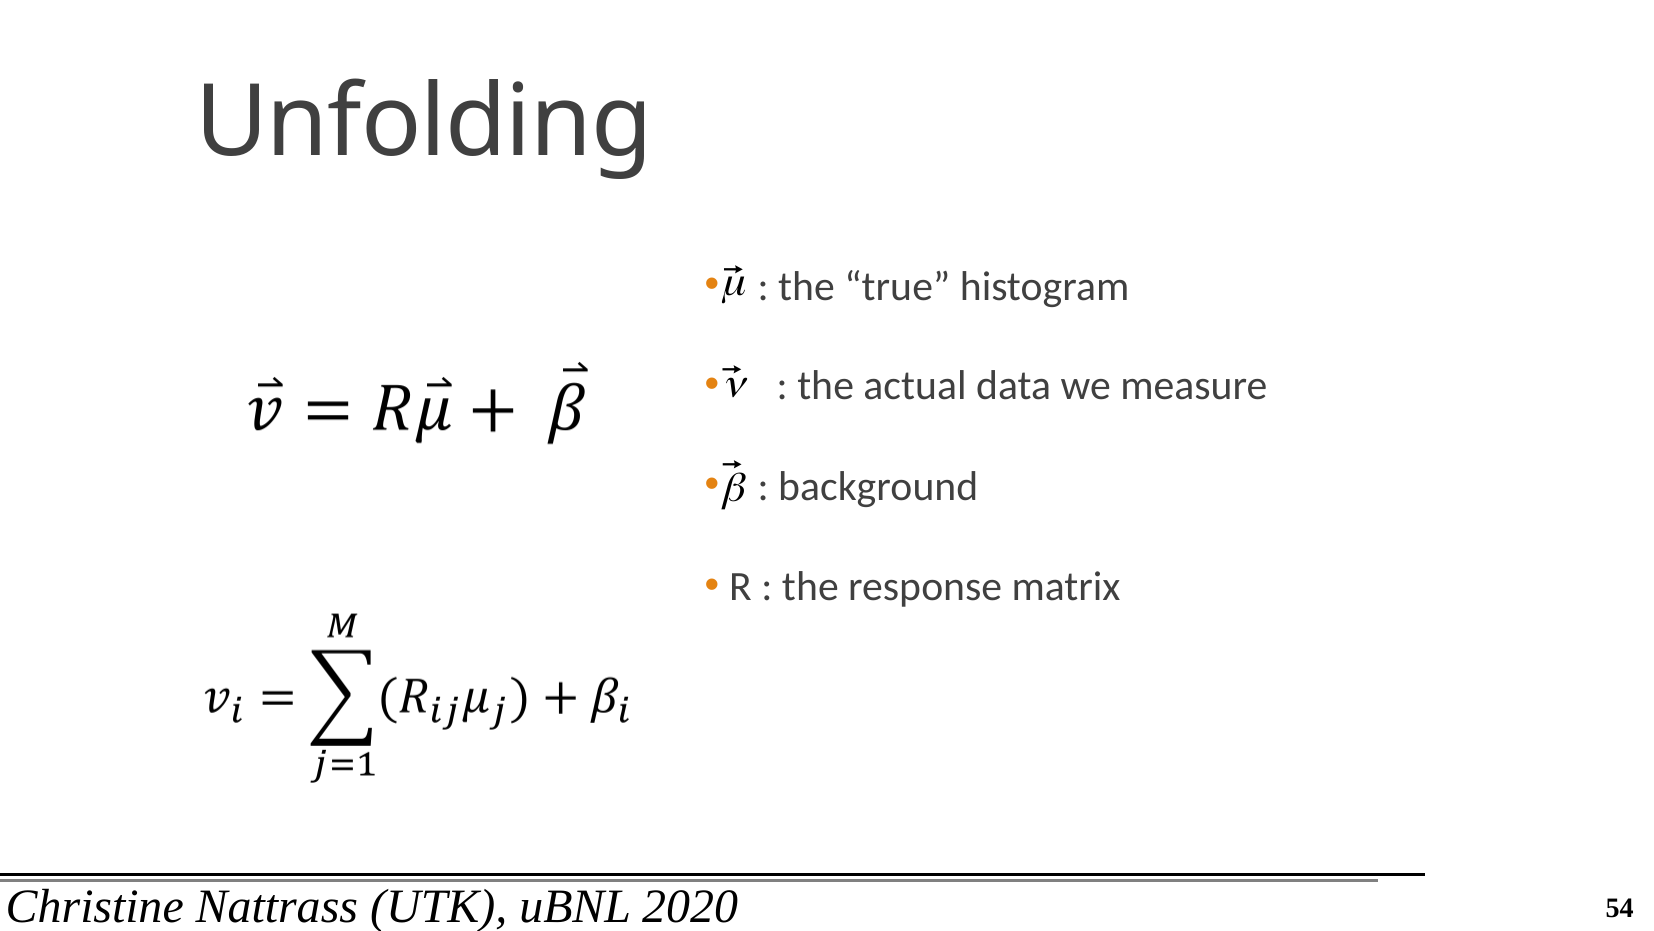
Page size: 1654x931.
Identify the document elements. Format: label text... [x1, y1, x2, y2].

text_box [180, 284, 656, 841]
title Unfolding [180, 47, 896, 183]
chart [714, 457, 750, 512]
list : the “true” histogram : the actual data we measure : background R : the response matrix [704, 200, 1643, 861]
chart [714, 262, 752, 307]
chart [714, 363, 751, 400]
